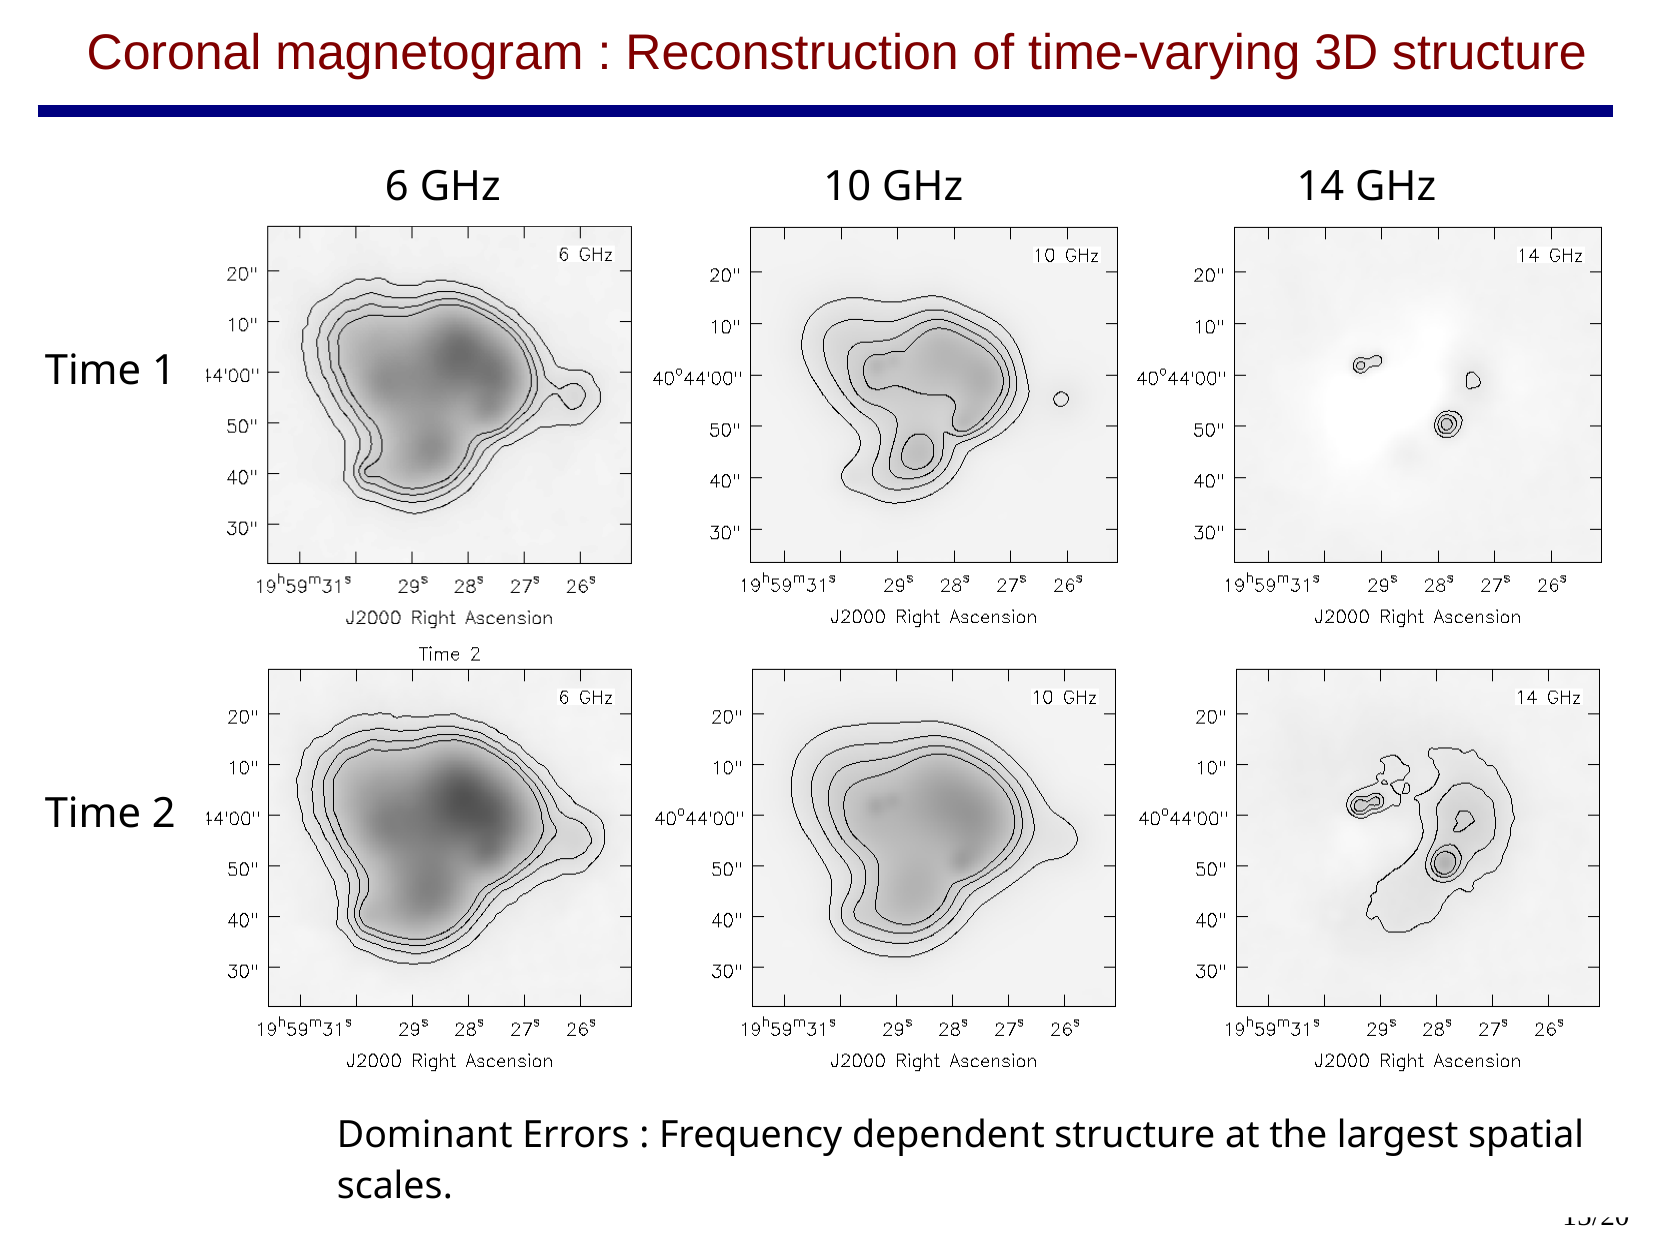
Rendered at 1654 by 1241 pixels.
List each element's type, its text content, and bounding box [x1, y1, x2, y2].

title Coronal magnetogram : Reconstruction of time-varying 3D structure [65, 15, 1609, 89]
text_box Time 1 [29, 332, 207, 422]
picture [164, 199, 1628, 1097]
text_box Dominant Errors : Frequency dependent structure at the largest spatial scales. [322, 1100, 1653, 1179]
text_box 6 GHz 10 GHz 14 GHz [370, 147, 1520, 227]
text_box Time 2 [30, 774, 207, 865]
